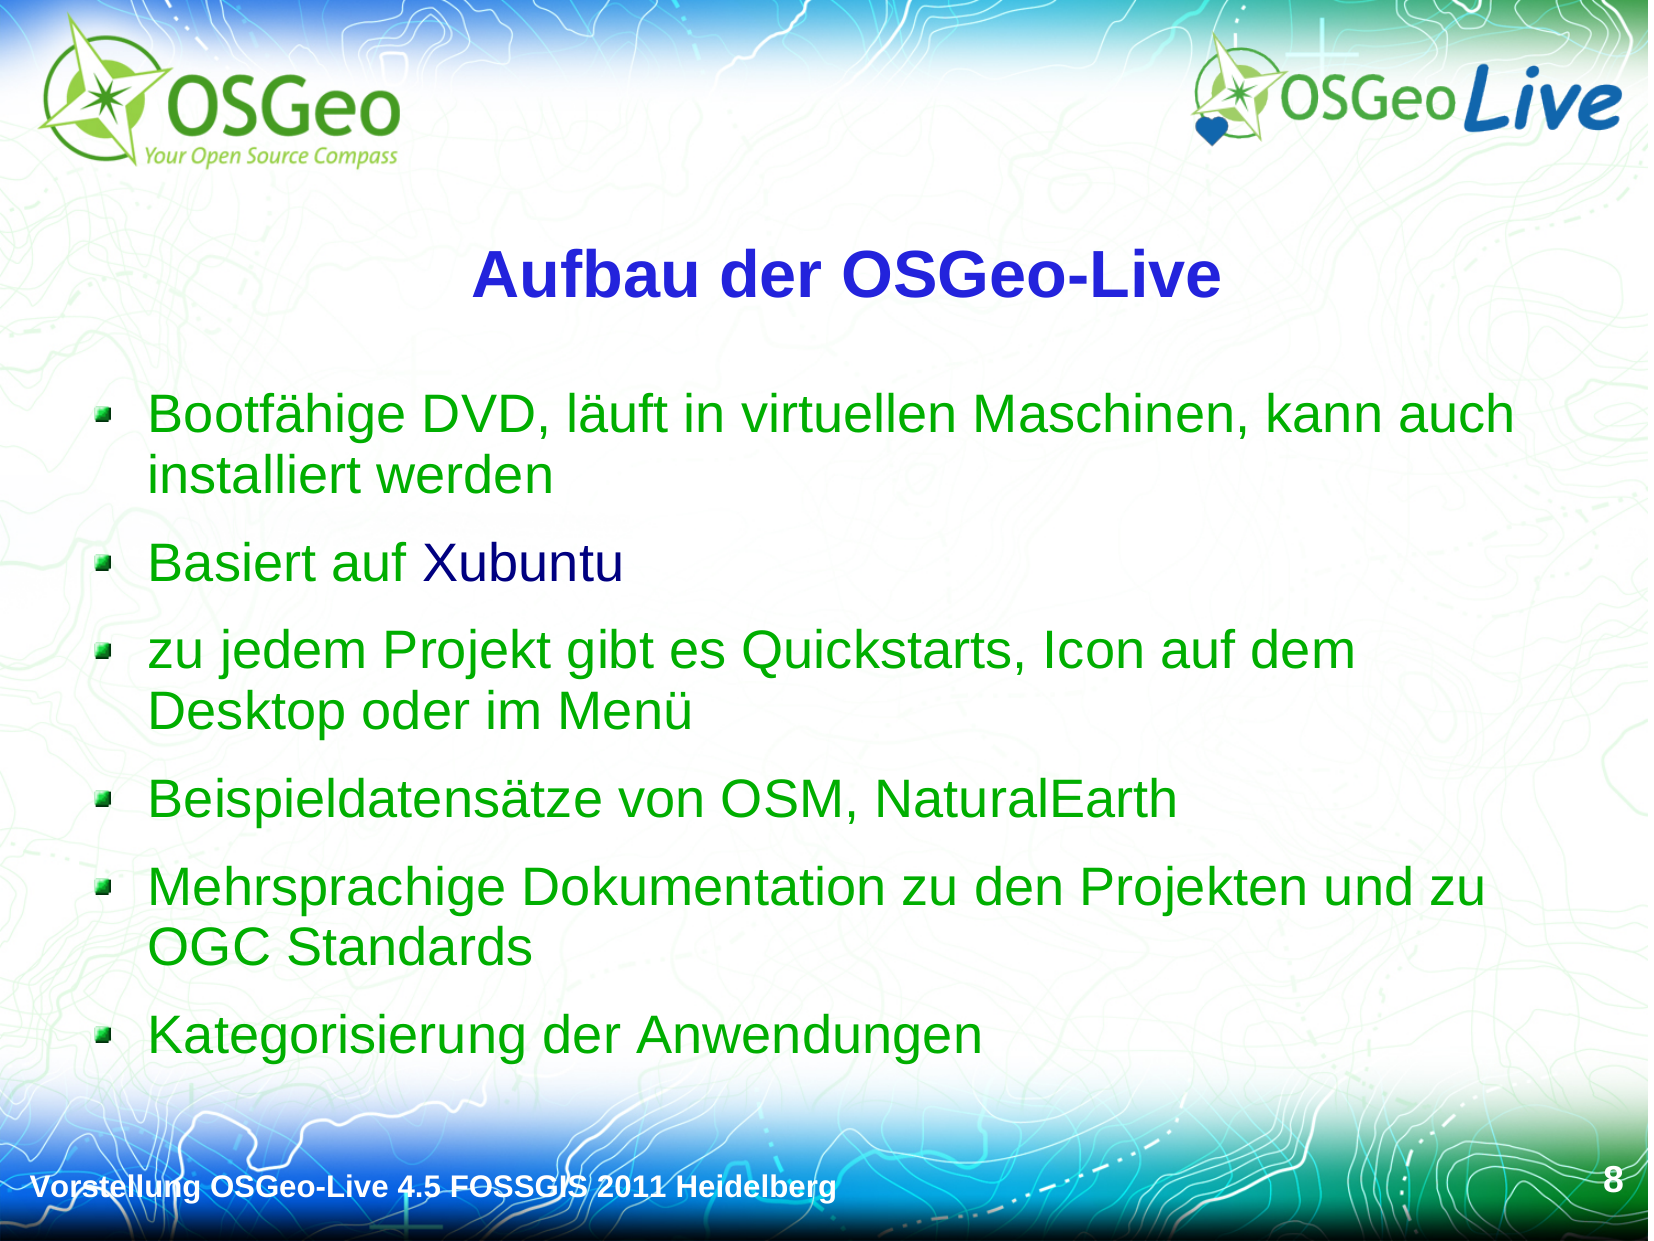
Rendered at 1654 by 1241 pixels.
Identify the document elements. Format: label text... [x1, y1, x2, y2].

list Bootfähige DVD, läuft in virtuellen Maschinen, kann auch installiert werden Basiert auf Xubuntu zu jedem Projekt gibt es Quickstarts, Icon auf dem Desktop oder im Menü Beispieldatensätze von OSM, NaturalEarth Mehrsprachige Dokumentation zu den Projekten und zu OGC Standards Kategorisierung der Anwendungen [76, 383, 1565, 1188]
title Aufbau der OSGeo-Live [82, 208, 1571, 342]
picture [0, 0, 1654, 1241]
